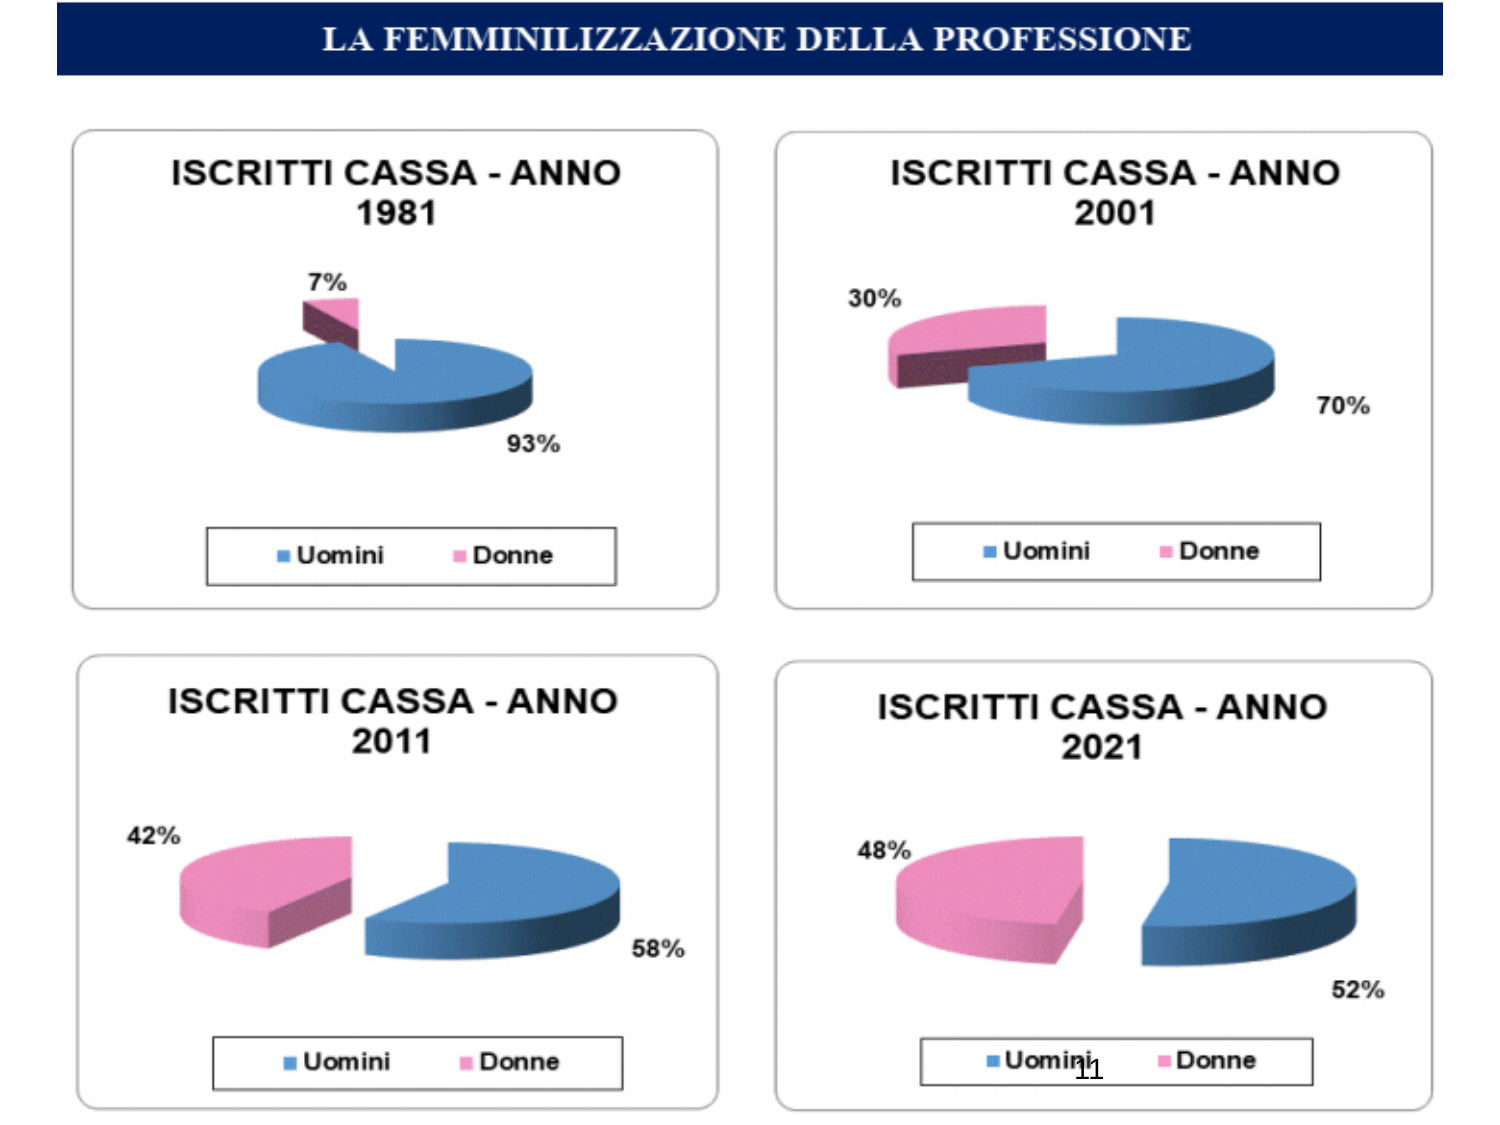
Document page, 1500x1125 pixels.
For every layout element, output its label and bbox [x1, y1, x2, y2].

picture [57, 0, 1443, 1125]
text_box [1059, 1042, 1397, 1103]
